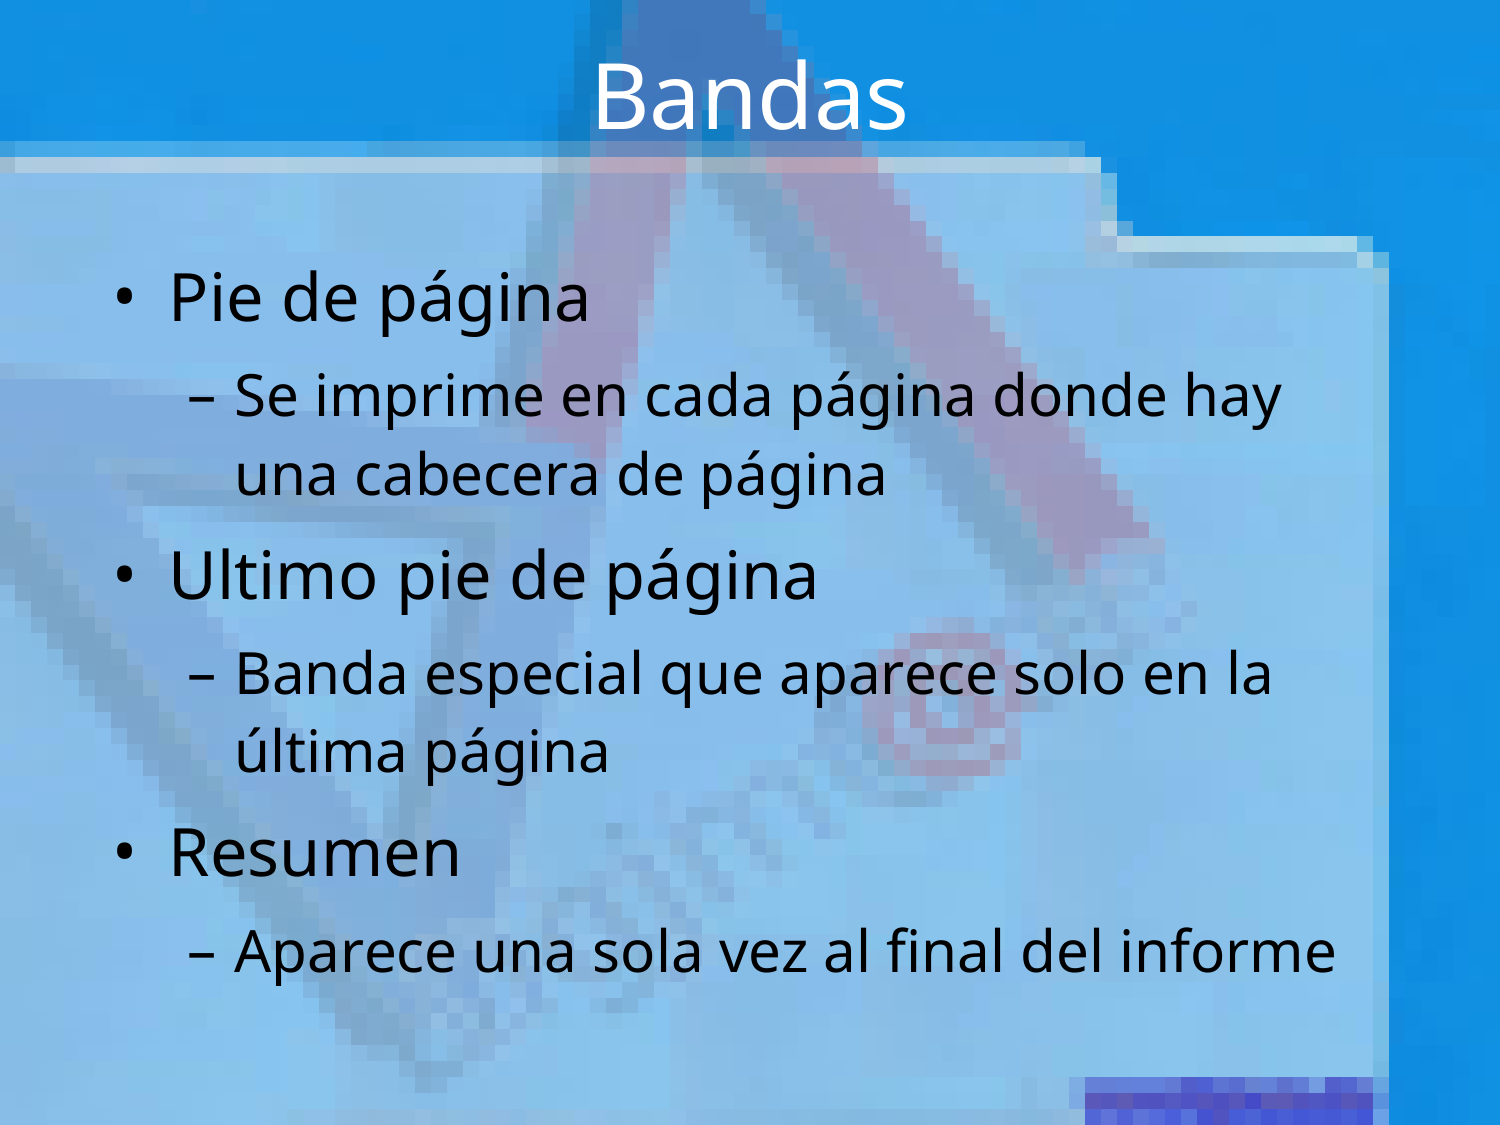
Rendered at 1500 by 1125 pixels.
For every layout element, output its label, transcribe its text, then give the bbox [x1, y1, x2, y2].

picture [0, 0, 1500, 1125]
title Bandas [112, 0, 1388, 214]
list Pie de página Se imprime en cada página donde hay una cabecera de página Ultimo pie de página Banda especial que aparece solo en la última página Resumen Aparece una sola vez al final del informe [112, 249, 1388, 1001]
